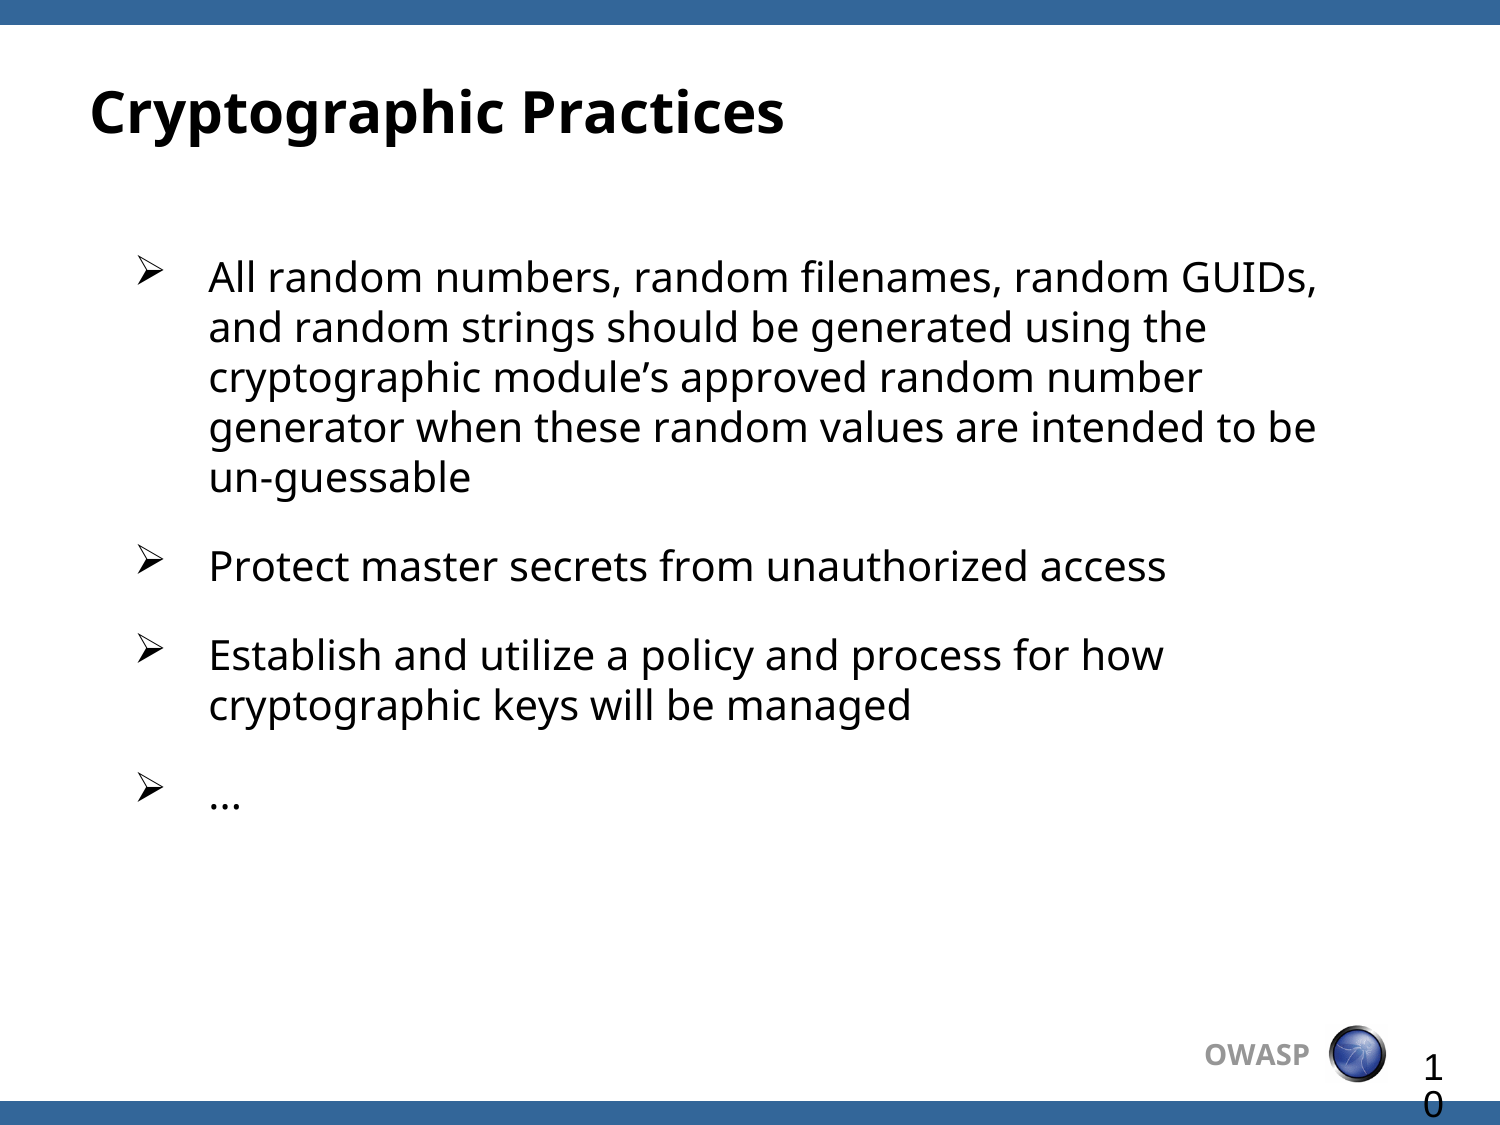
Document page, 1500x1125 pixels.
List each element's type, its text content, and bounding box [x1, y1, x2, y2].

title Cryptographic Practices [75, 45, 1426, 176]
list All random numbers, random filenames, random GUIDs, and random strings should be generated using the cryptographic module’s approved random number generator when these random values are intended to be un-guessable Protect master secrets from unauthorized access Establish and utilize a policy and process for how cryptographic keys will be managed ... [81, 242, 1388, 951]
picture [1325, 1024, 1388, 1083]
